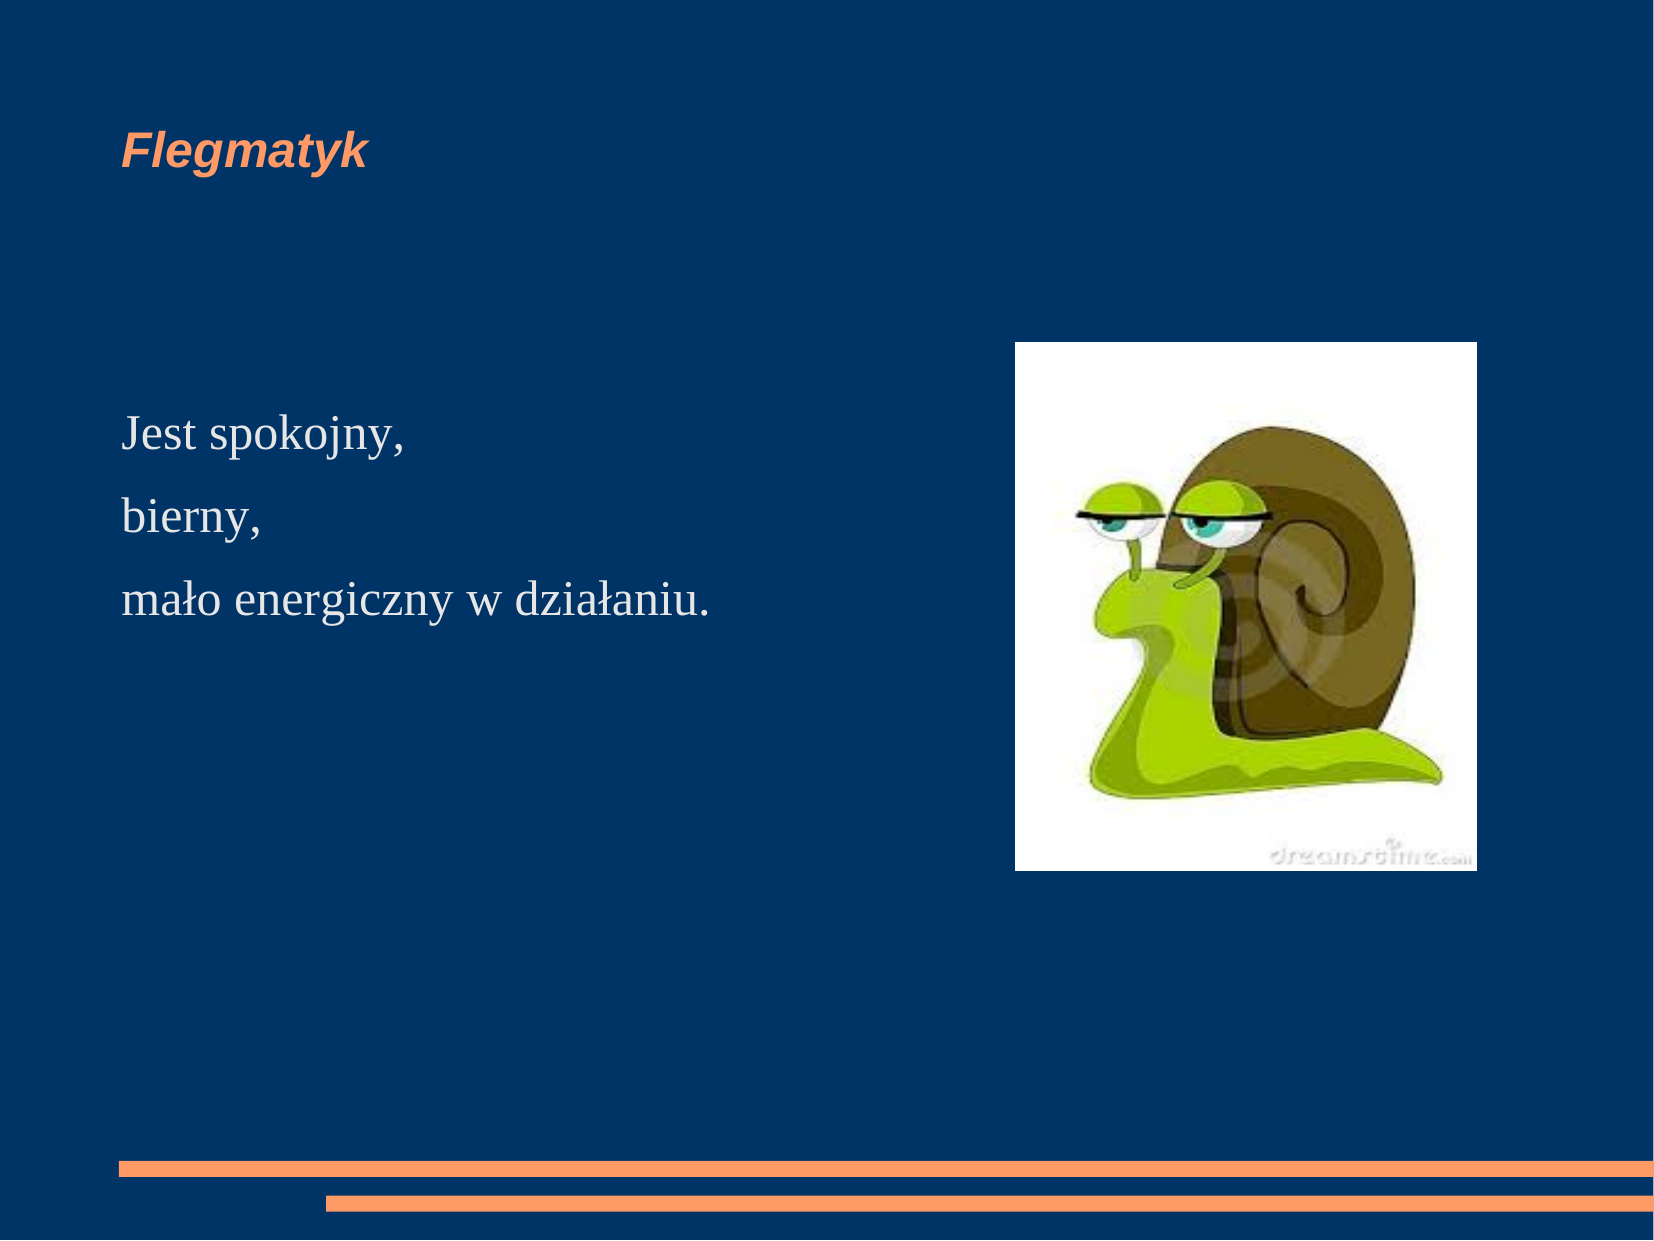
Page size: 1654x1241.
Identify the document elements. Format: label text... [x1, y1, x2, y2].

list Jest spokojny, bierny, mało energiczny w działaniu. [121, 322, 1561, 1132]
picture [1015, 342, 1477, 871]
title Flegmatyk [121, 46, 1534, 254]
